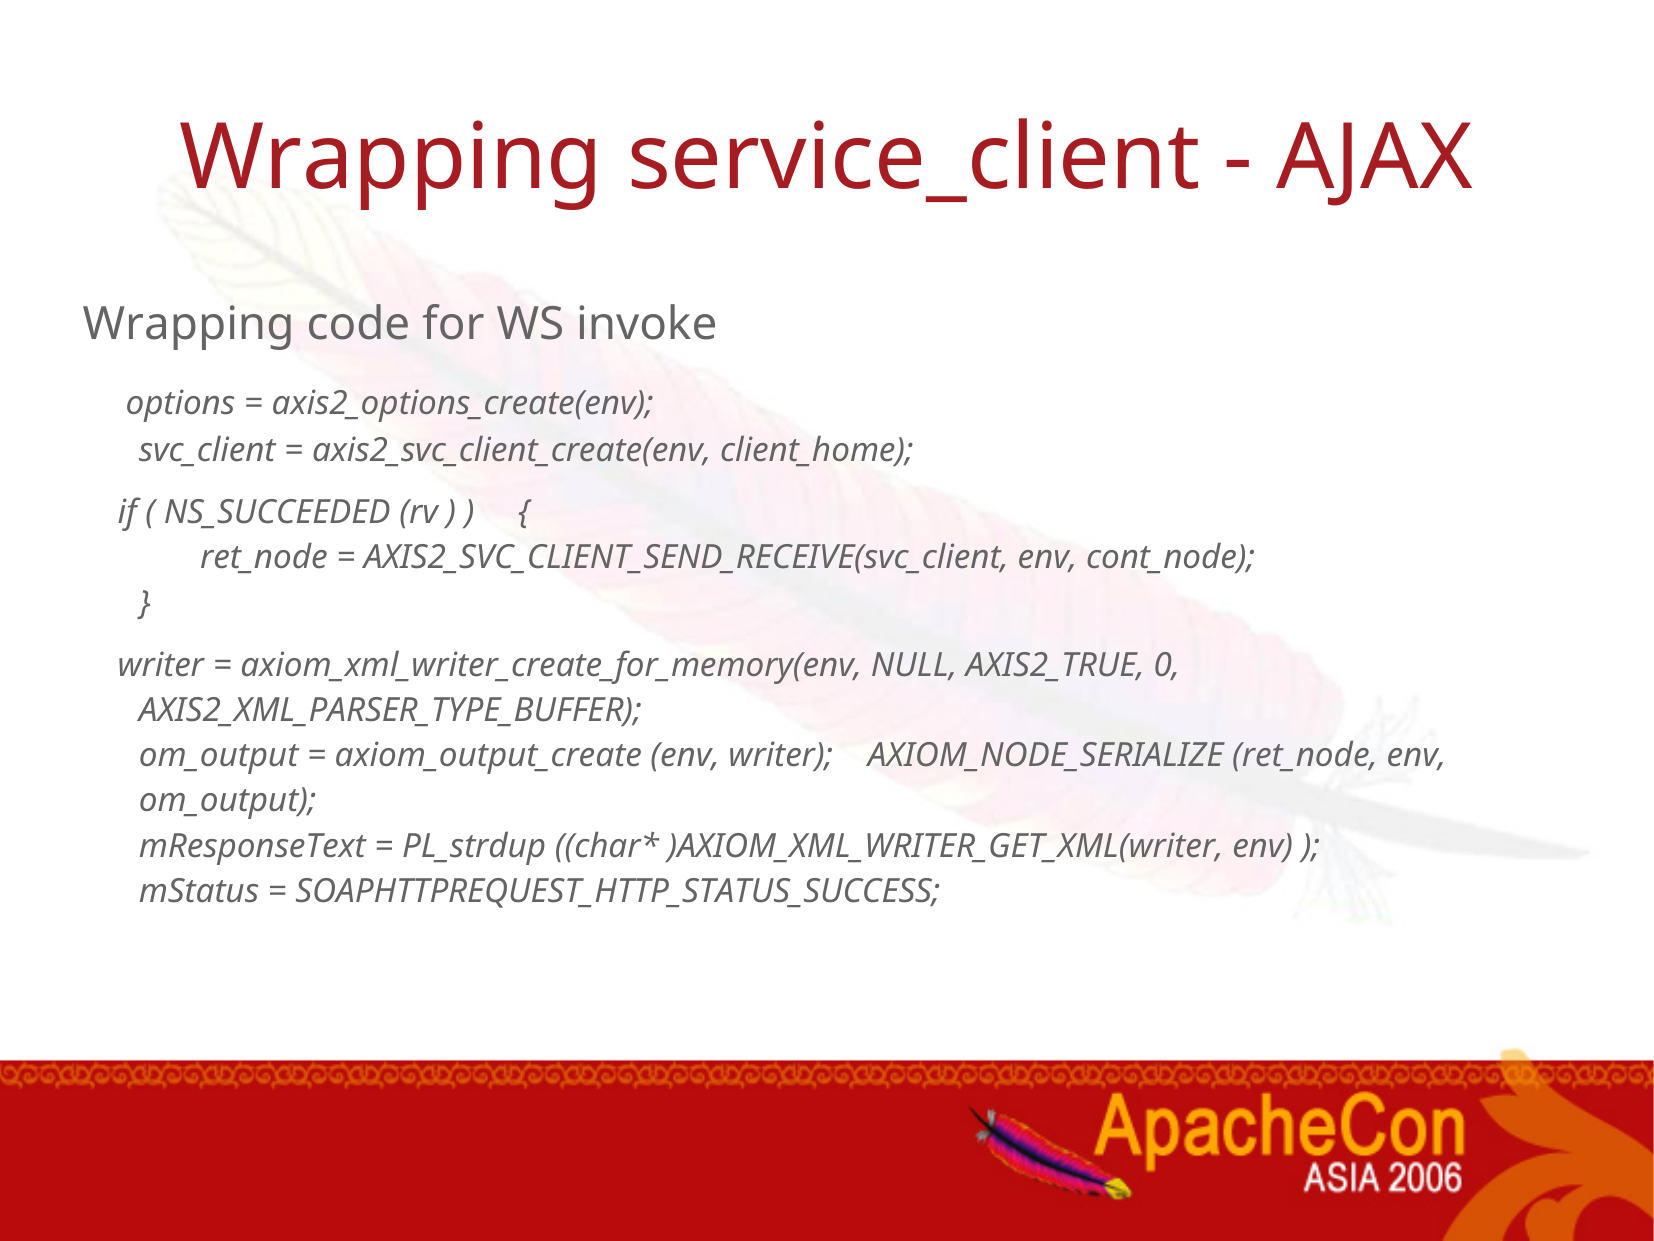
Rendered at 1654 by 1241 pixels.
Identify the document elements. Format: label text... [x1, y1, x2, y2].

picture [0, 0, 1654, 1241]
title Wrapping service_client - AJAX [82, 49, 1571, 257]
list Wrapping code for WS invoke options = axis2_options_create(env); svc_client = axis2_svc_client_create(env, client_home); if ( NS_SUCCEEDED (rv ) ) { ret_node = AXIS2_SVC_CLIENT_SEND_RECEIVE(svc_client, env, cont_node); } writer = axiom_xml_writer_create_for_memory(env, NULL, AXIS2_TRUE, 0, AXIS2_XML_PARSER_TYPE_BUFFER); om_output = axiom_output_create (env, writer); AXIOM_NODE_SERIALIZE (ret_node, env, om_output); mResponseText = PL_strdup ((char* )AXIOM_XML_WRITER_GET_XML(writer, env) ); mStatus = SOAPHTTPREQUEST_HTTP_STATUS_SUCCESS; [82, 290, 1571, 1109]
